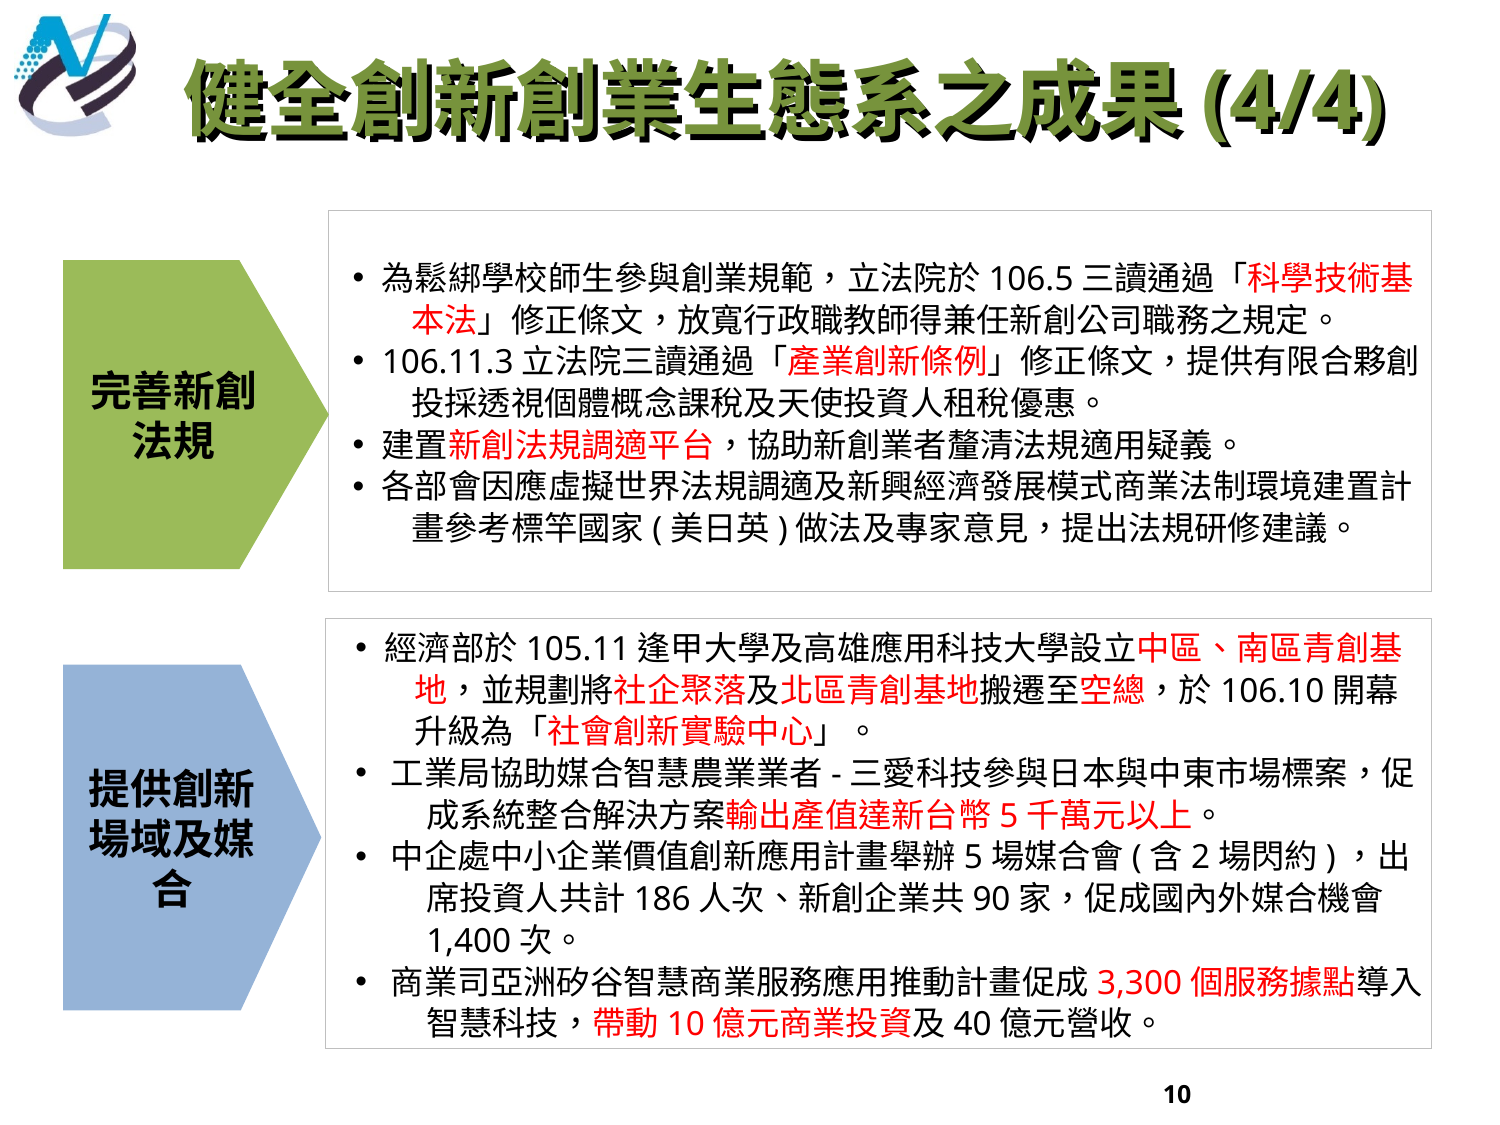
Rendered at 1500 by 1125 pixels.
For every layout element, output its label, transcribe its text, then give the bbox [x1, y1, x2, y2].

text_box 完善新創法規 [63, 260, 329, 570]
text_box 10 [1147, 1065, 1498, 1125]
text_box 提供創新場域及媒合 [63, 664, 322, 1011]
text_box 為鬆綁學校師生參與創業規範，立法院於106.5三讀通過「科學技術基本法」修正條文，放寬行政職教師得兼任新創公司職務之規定。 106.11.3立法院三讀通過「產業創新條例」修正條文，提供有限合夥創投採透視個體概念課稅及天使投資人租稅優惠。 建置新創法規調適平台，協助新創業者釐清法規適用疑義。 各部會因應虛擬世界法規調適及新興經濟發展模式商業法制環境建置計畫參考標竿國家(美日英)做法及專家意見，提出法規研修建議。 [329, 211, 1432, 592]
text_box 經濟部於105.11逢甲大學及高雄應用科技大學設立中區、南區青創基地，並規劃將社企聚落及北區青創基地搬遷至空總，於106.10開幕升級為「社會創新實驗中心」。 工業局協助媒合智慧農業業者-三愛科技參與日本與中東市場標案，促成系統整合解決方案輸出產值達新台幣5千萬元以上。 中企處中小企業價值創新應用計畫舉辦5場媒合會(含2場閃約)，出席投資人共計186人次、新創企業共90家，促成國內外媒合機會1,400次。 商業司亞洲矽谷智慧商業服務應用推動計畫促成3,300個服務據點導入智慧科技，帶動10億元商業投資及40億元營收。 [326, 618, 1432, 1048]
text_box 健全創新創業生態系之成果(4/4) [59, 0, 1450, 194]
